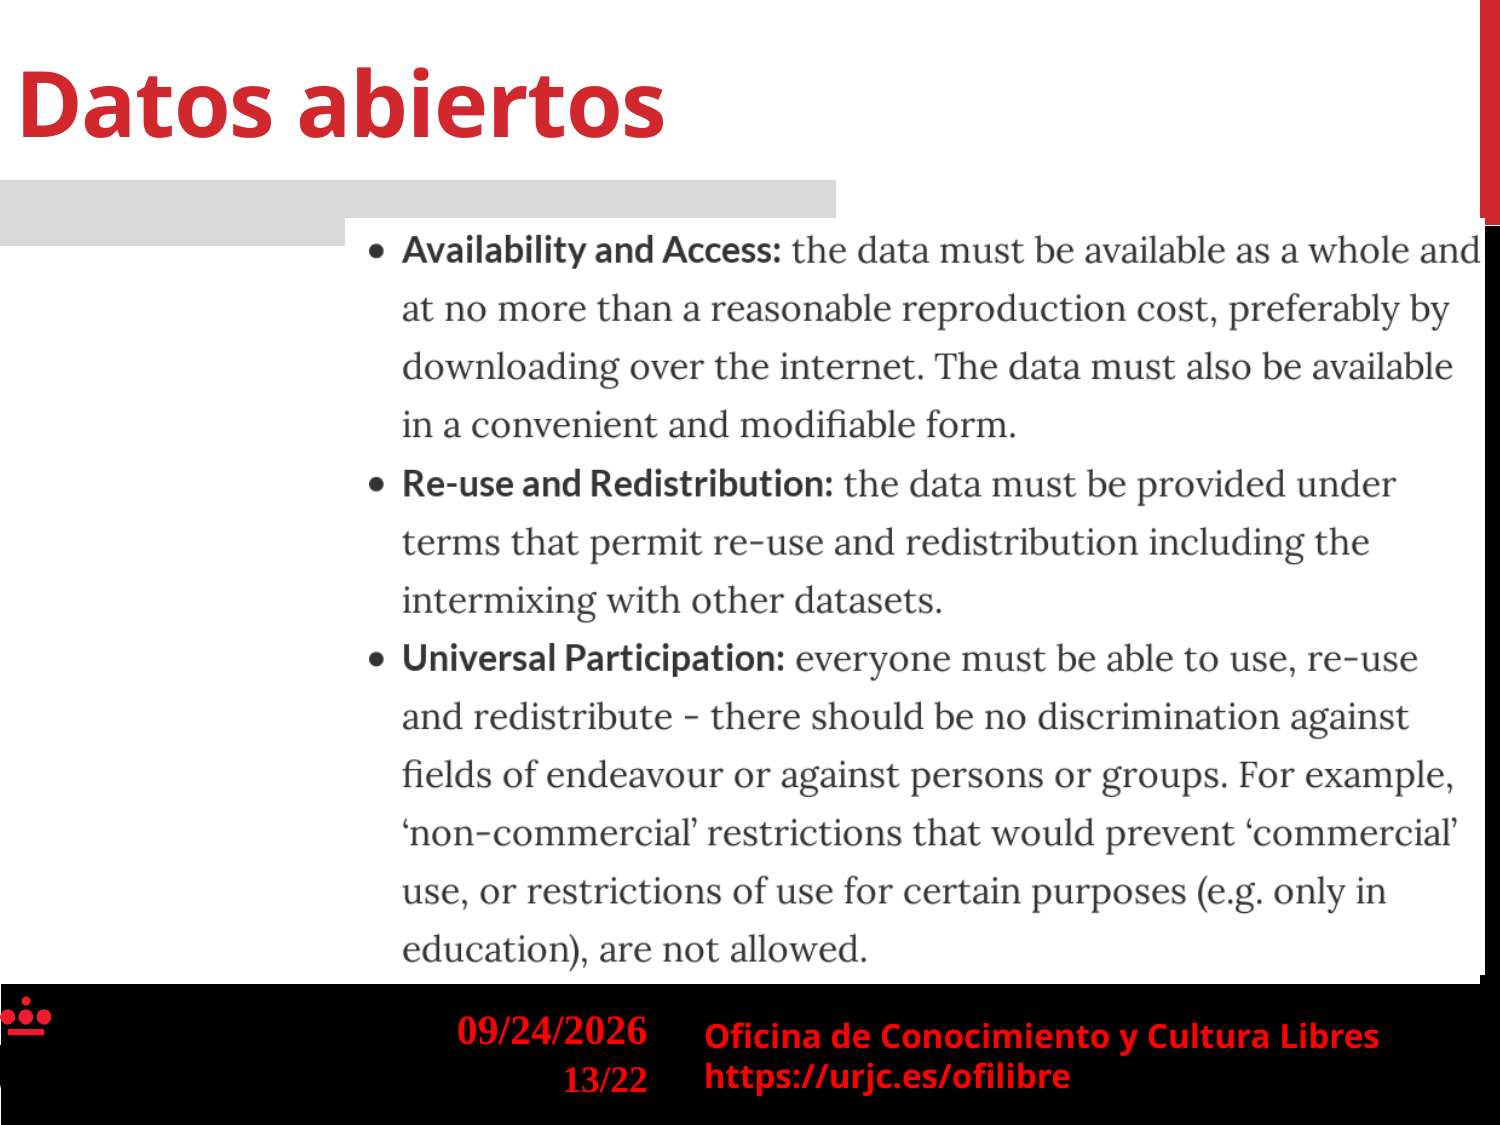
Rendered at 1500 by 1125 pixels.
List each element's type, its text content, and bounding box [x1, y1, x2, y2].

text_box Datos abiertos [0, 24, 1326, 172]
picture [345, 218, 1485, 976]
title [75, 15, 1425, 172]
